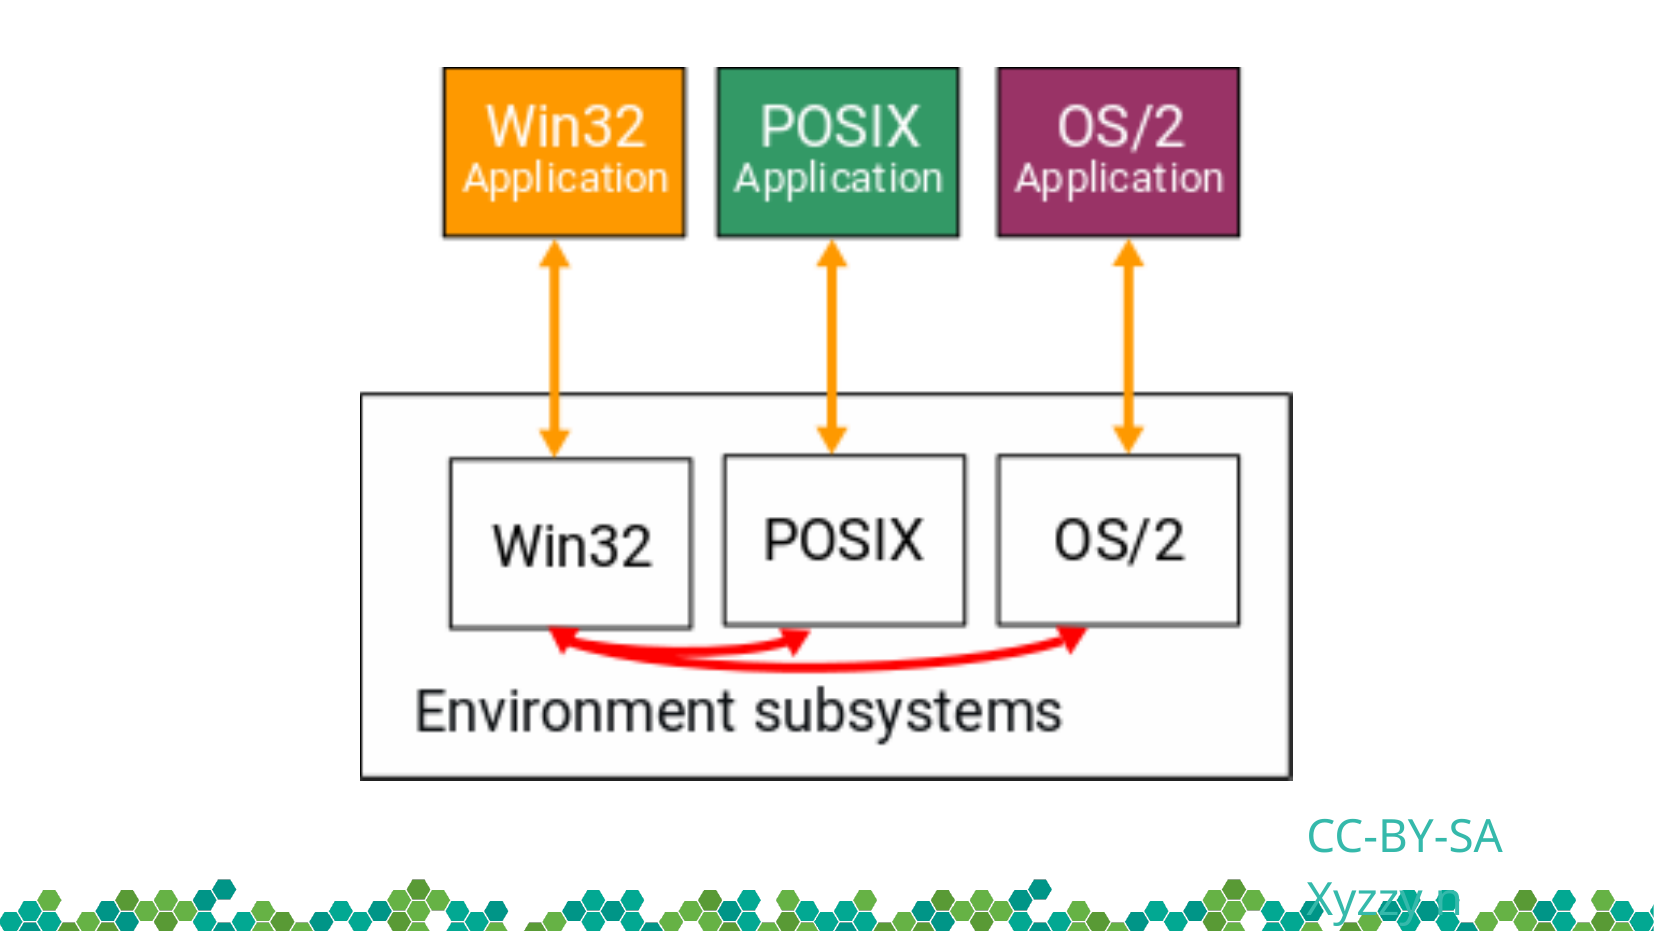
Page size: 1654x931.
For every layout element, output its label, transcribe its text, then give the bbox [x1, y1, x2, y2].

picture [360, 67, 1293, 781]
picture [0, 871, 1654, 931]
text_box CC-BY-SA Xyzzy n [1291, 796, 1627, 874]
